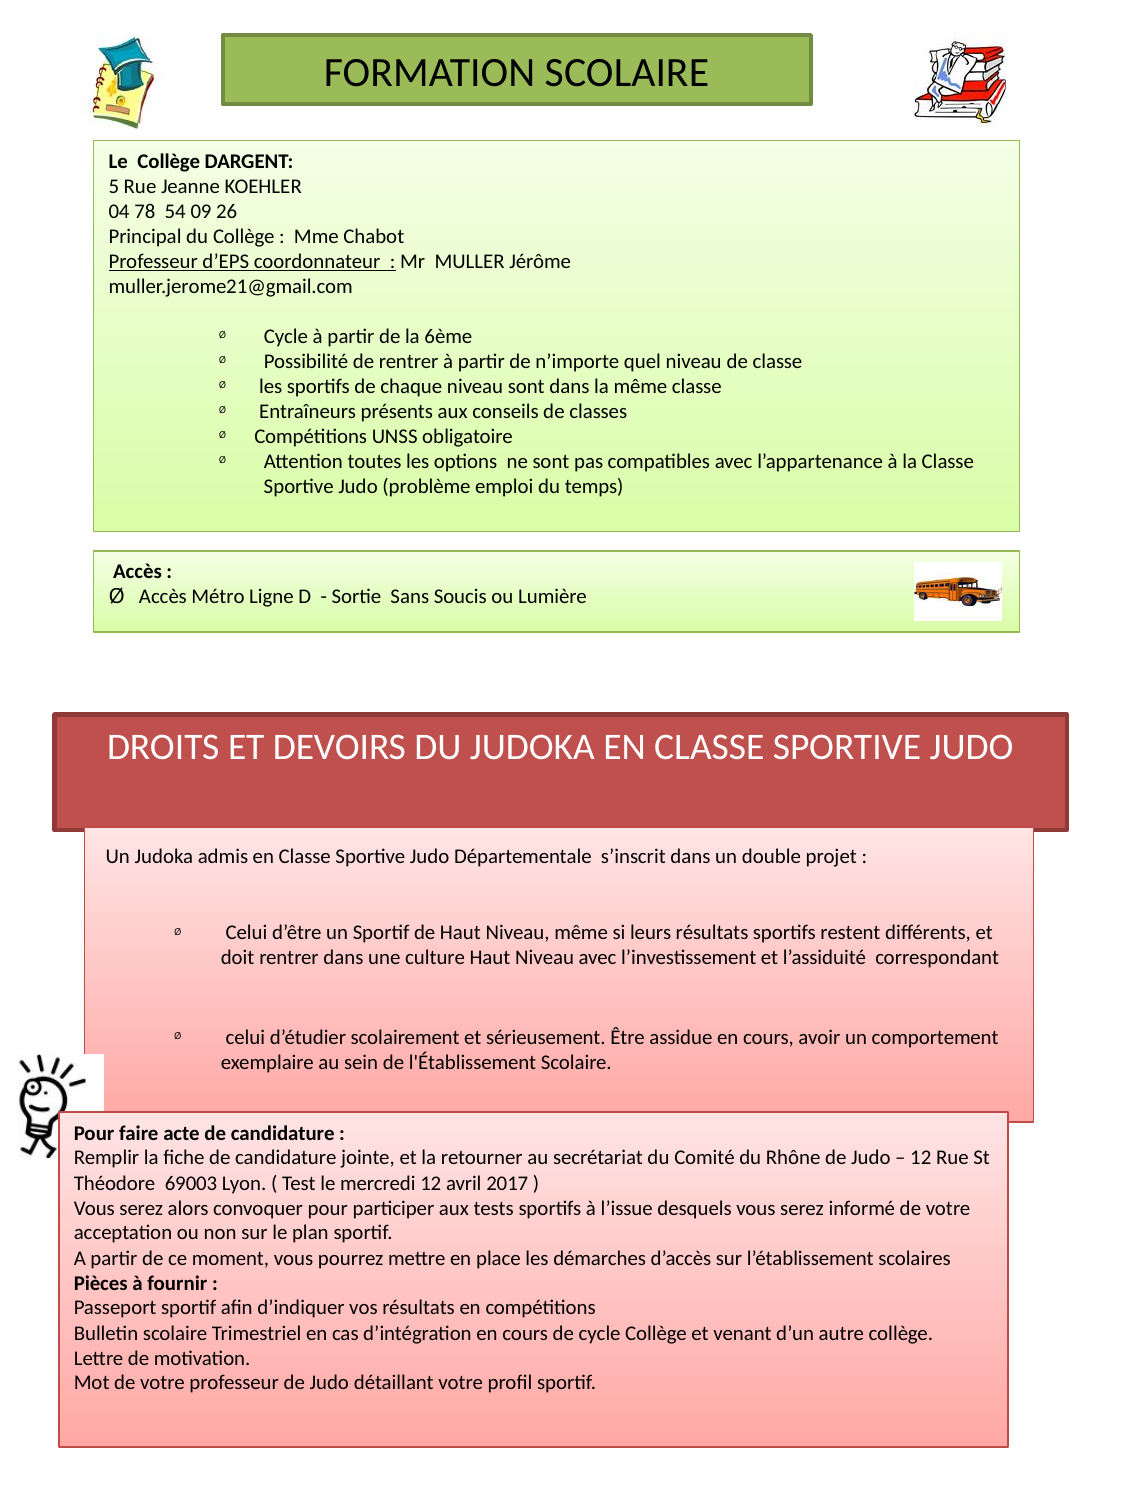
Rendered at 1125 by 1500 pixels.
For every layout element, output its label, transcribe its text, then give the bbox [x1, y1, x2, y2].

picture [82, 35, 164, 129]
text_box Pour faire acte de candidature : Remplir la fiche de candidature jointe, et la retourner au secrétariat du Comité du Rhône de Judo – 12 Rue St Théodore 69003 Lyon. ( Test le mercredi 12 avril 2017 ) Vous serez alors convoquer pour participer aux tests sportifs à l’issue desquels vous serez informé de votre acceptation ou non sur le plan sportif. A partir de ce moment, vous pourrez mettre en place les démarches d’accès sur l’établissement scolaires Pièces à fournir : Passeport sportif afin d’indiquer vos résultats en compétitions Bulletin scolaire Trimestriel en cas d’intégration en cours de cycle Collège et venant d’un autre collège. Lettre de motivation. Mot de votre professeur de Judo détaillant votre profil sportif. [58, 1111, 1009, 1447]
title FORMATION SCOLAIRE [222, 35, 811, 104]
picture [914, 562, 1002, 622]
picture [914, 35, 1006, 127]
list Un Judoka admis en Classe Sportive Judo Départementale s’inscrit dans un double projet : Celui d’être un Sportif de Haut Niveau, même si leurs résultats sportifs restent différents, et doit rentrer dans une culture Haut Niveau avec l’investissement et l’assiduité correspondant celui d’étudier scolairement et sérieusement. Être assidue en cours, avoir un comportement exemplaire au sein de l'Établissement Scolaire. [84, 826, 1034, 1123]
picture [0, 1054, 104, 1158]
text_box Le Collège DARGENT: 5 Rue Jeanne KOEHLER 04 78 54 09 26 Principal du Collège : Mme Chabot Professeur d’EPS coordonnateur : Mr MULLER Jérôme muller.jerome21@gmail.com Cycle à partir de la 6ème Possibilité de rentrer à partir de n’importe quel niveau de classe les sportifs de chaque niveau sont dans la même classe Entraîneurs présents aux conseils de classes Compétitions UNSS obligatoire Attention toutes les options ne sont pas compatibles avec l’appartenance à la Classe Sportive Judo (problème emploi du temps) [93, 140, 1020, 532]
text_box Accès : Accès Métro Ligne D - Sortie Sans Soucis ou Lumière [93, 550, 1020, 632]
text_box DROITS ET DEVOIRS DU JUDOKA EN CLASSE SPORTIVE JUDO [54, 714, 1068, 831]
